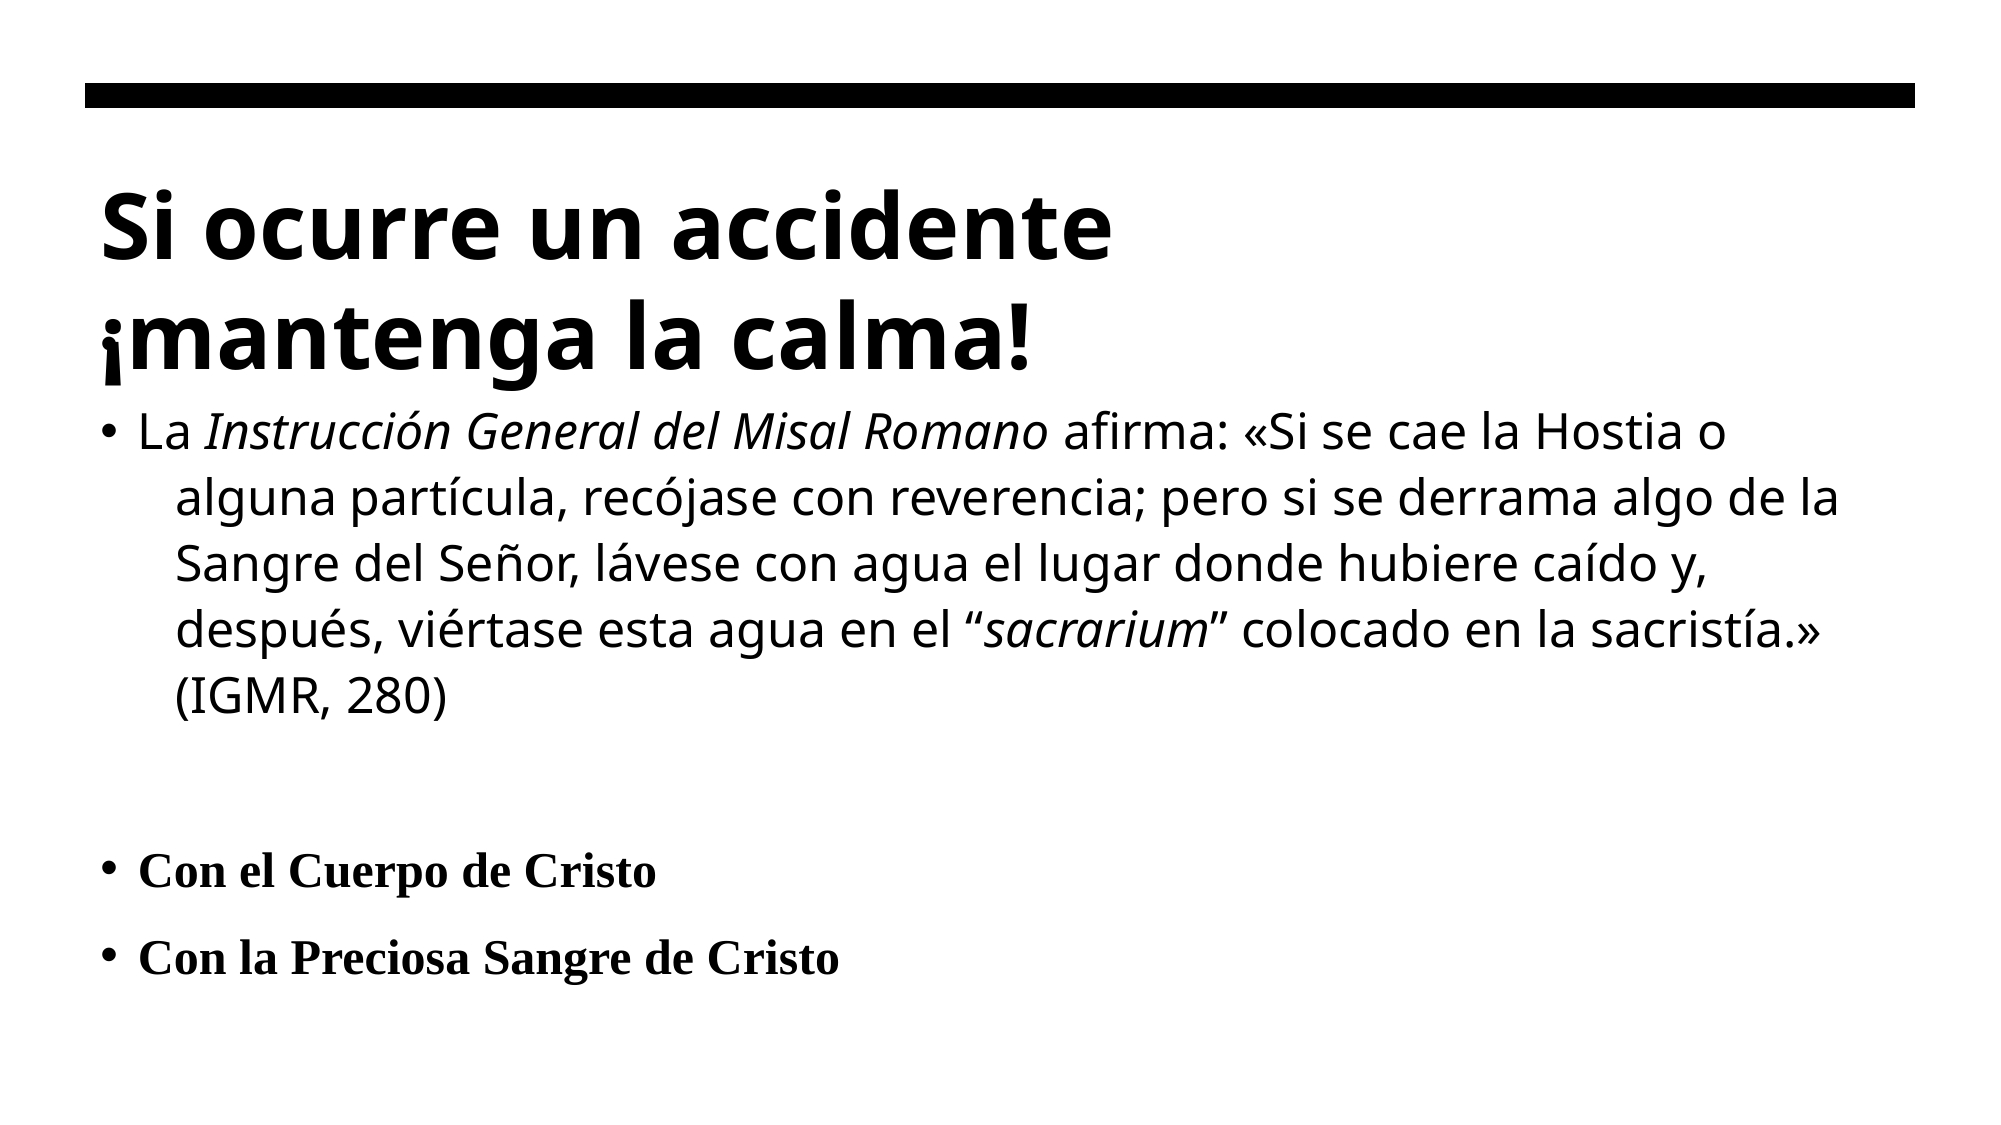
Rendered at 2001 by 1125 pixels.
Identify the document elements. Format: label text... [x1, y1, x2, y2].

title Si ocurre un accidente ¡mantenga la calma! [85, 160, 1916, 305]
list La Instrucción General del Misal Romano afirma: «Si se cae la Hostia o alguna partícula, recójase con reverencia; pero si se derrama algo de la Sangre del Señor, lávese con agua el lugar donde hubiere caído y, después, viértase esta agua en el “sacrarium” colocado en la sacristía.» (IGMR, 280) Con el Cuerpo de Cristo Con la Preciosa Sangre de Cristo [85, 305, 1916, 1042]
